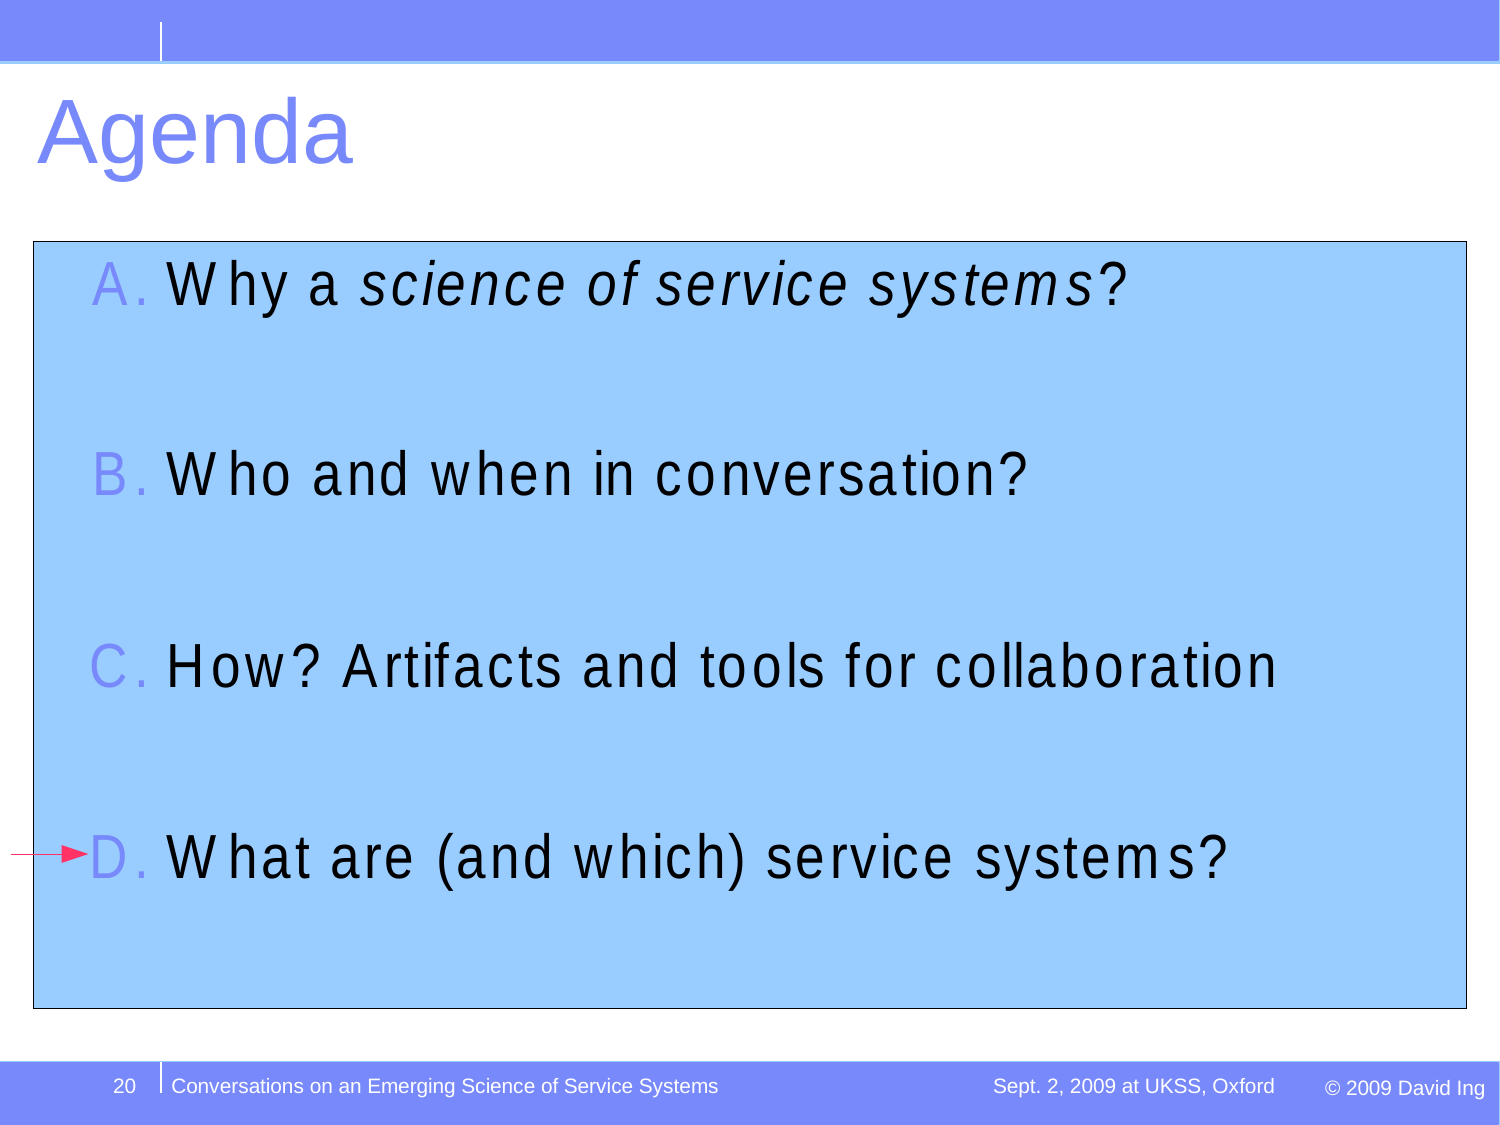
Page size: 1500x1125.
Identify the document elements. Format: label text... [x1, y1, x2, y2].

title Agenda [37, 89, 1463, 205]
chart [33, 241, 1467, 1009]
